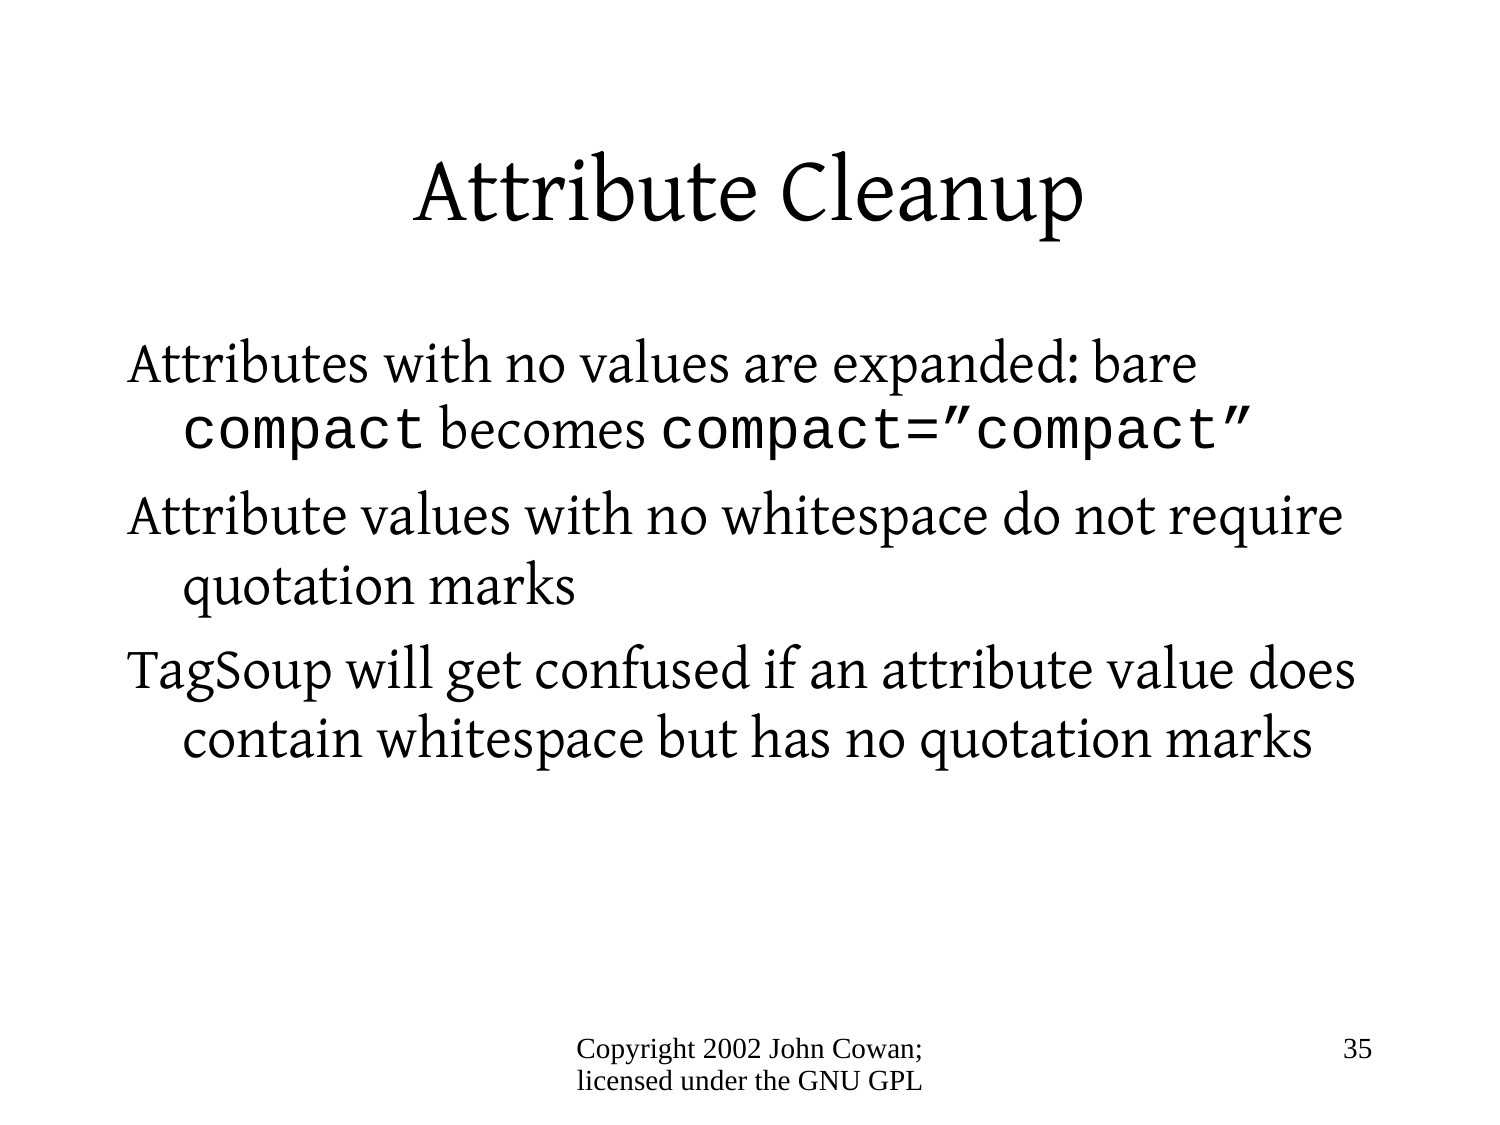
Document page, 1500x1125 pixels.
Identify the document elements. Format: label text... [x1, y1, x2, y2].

text_box Copyright 2002 John Cowan; licensed under the GNU GPL [512, 1025, 988, 1107]
title Attribute Cleanup [112, 99, 1388, 288]
list Attributes with no values are expanded: bare compact becomes compact=”compact” Attribute values with no whitespace do not require quotation marks TagSoup will get confused if an attribute value does contain whitespace but has no quotation marks [112, 324, 1388, 1000]
text_box 35 [1074, 1025, 1388, 1074]
